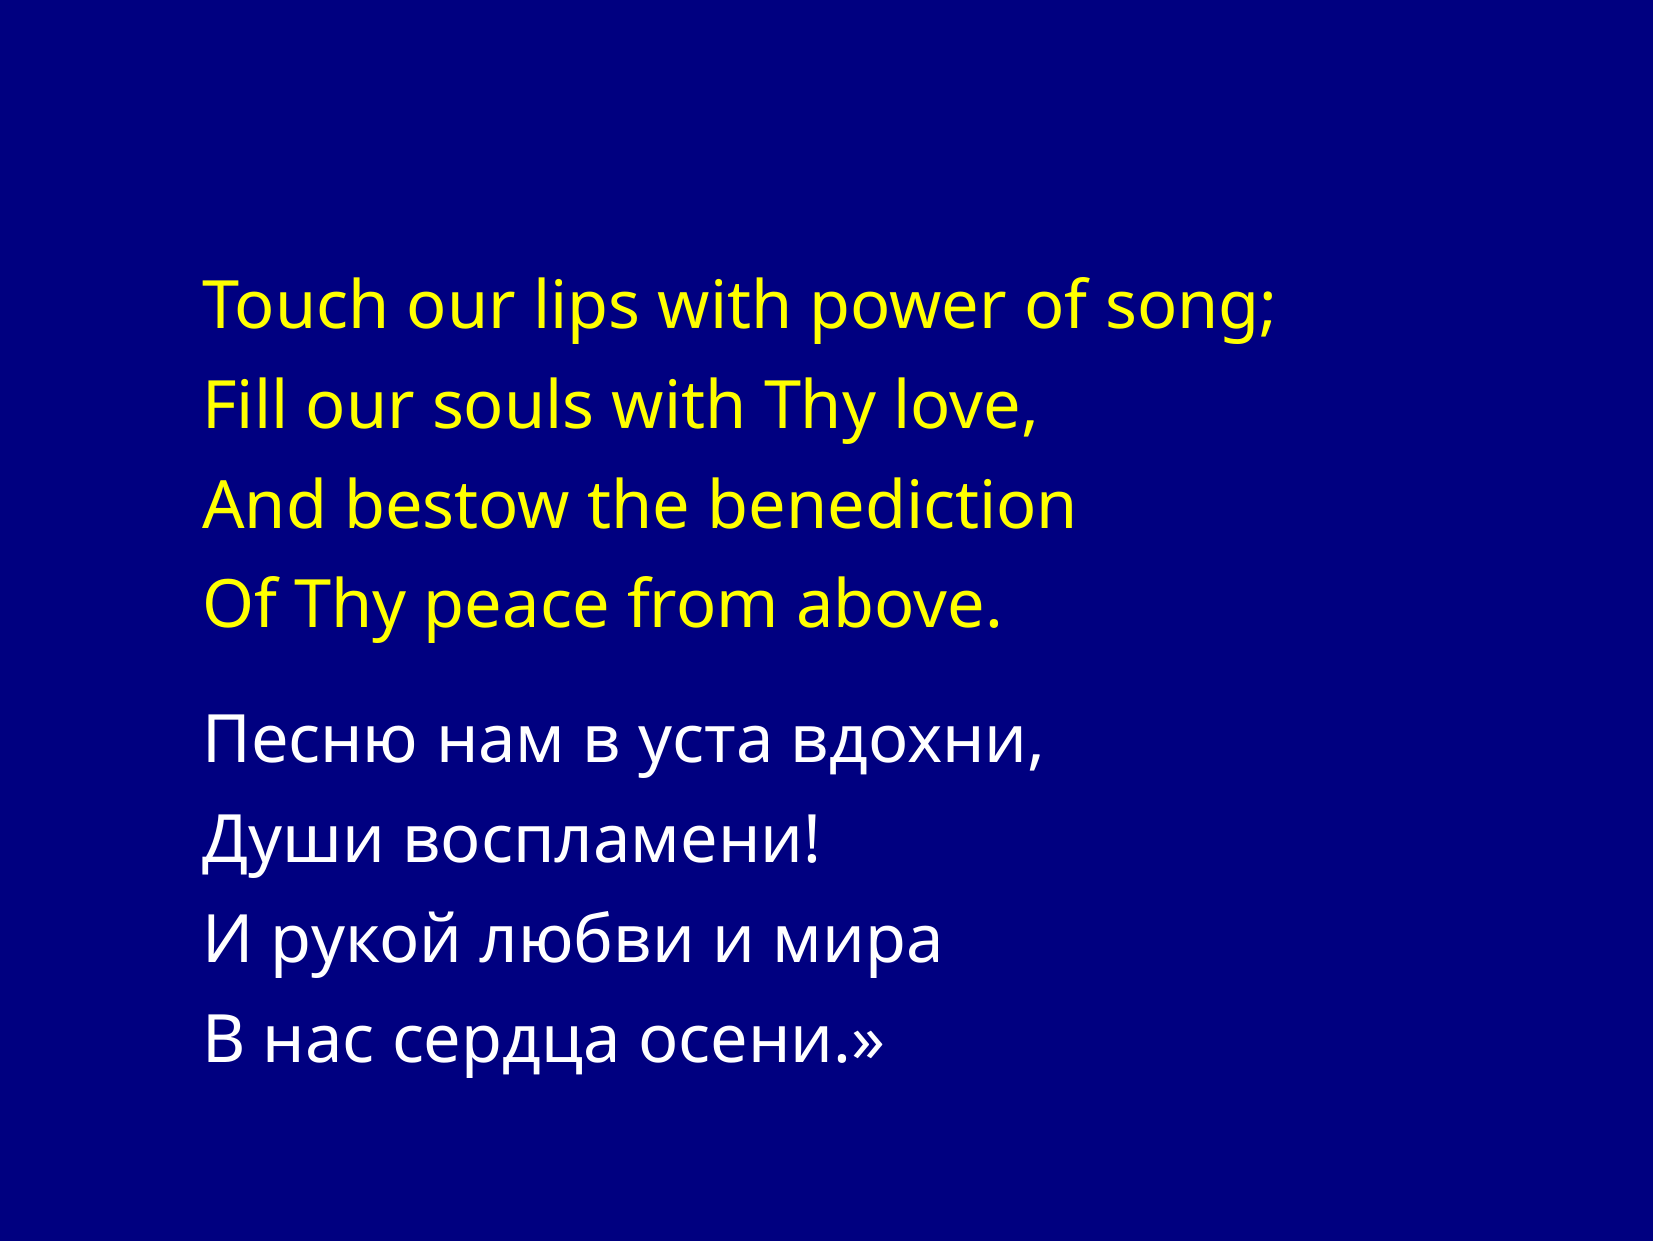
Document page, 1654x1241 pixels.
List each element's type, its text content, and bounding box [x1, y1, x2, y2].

text_box Песню нам в уста вдохни, Души воспламени! И рукой любви и мира В нас сердца осени.» [75, 675, 1576, 1163]
text_box Touch our lips with power of song; Fill our souls with Thy love, And bestow the benediction Of Thy peace from above. [75, 150, 1576, 638]
